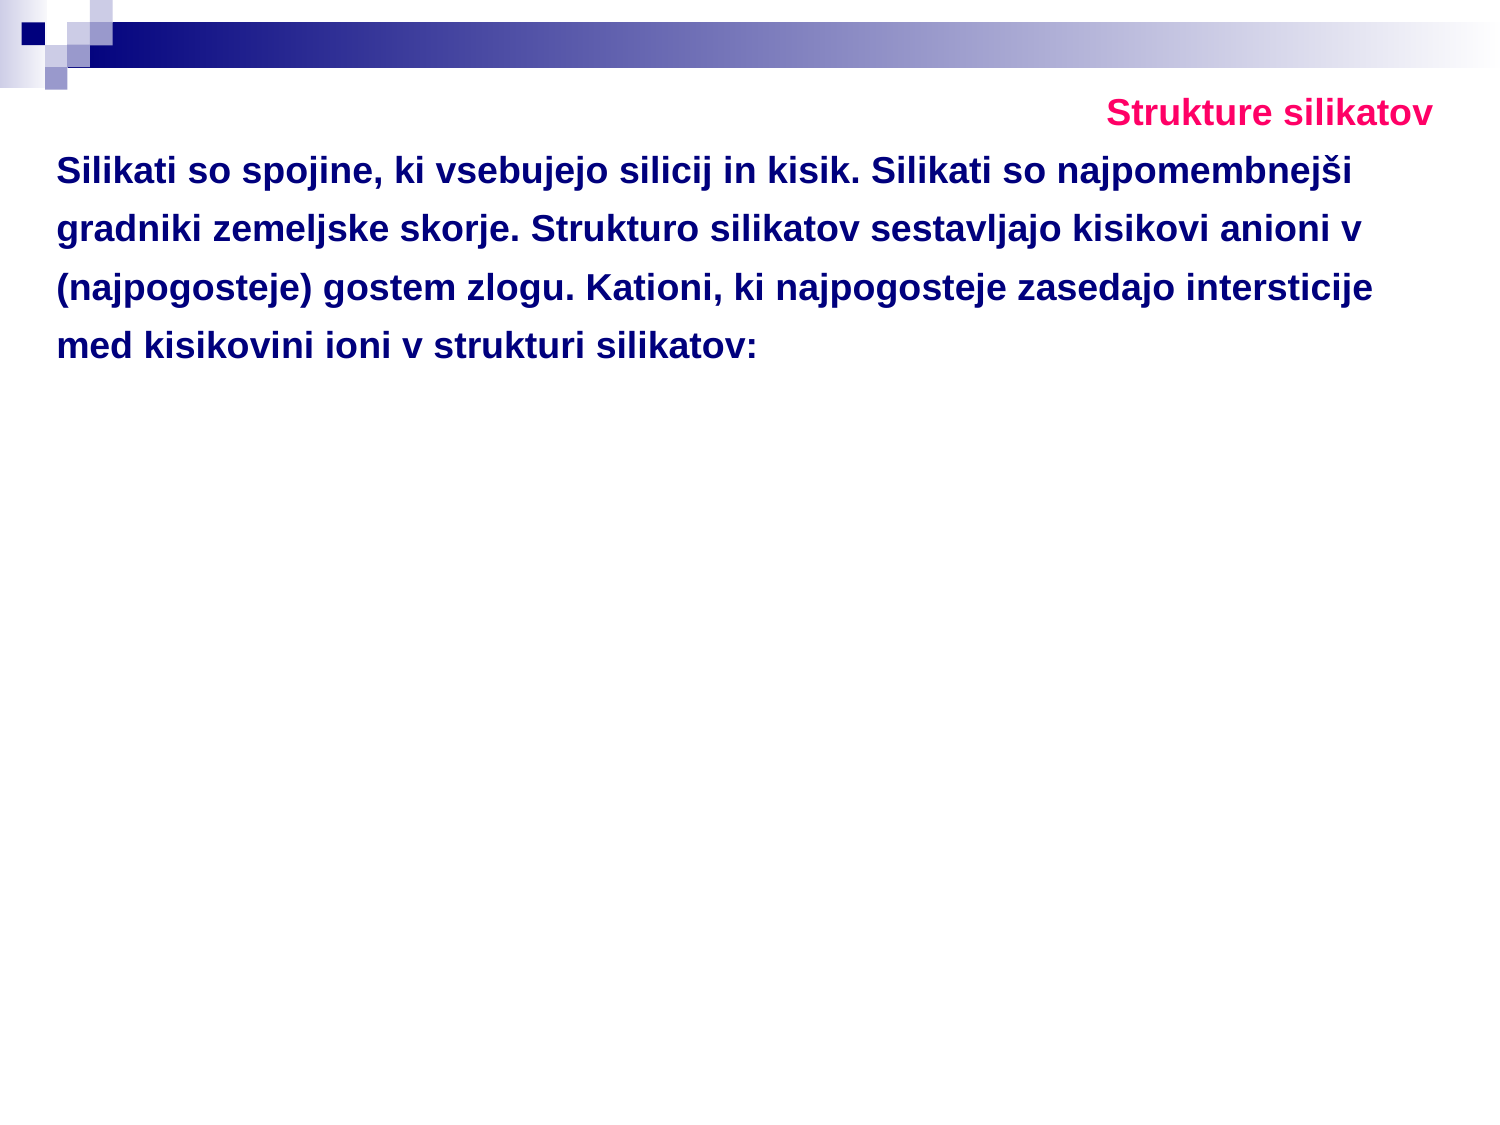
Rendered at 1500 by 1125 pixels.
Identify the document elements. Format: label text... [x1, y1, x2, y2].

text_box Strukture silikatov Silikati so spojine, ki vsebujejo silicij in kisik. Silikati so najpomembnejši gradniki zemeljske skorje. Strukturo silikatov sestavljajo kisikovi anioni v (najpogosteje) gostem zlogu. Kationi, ki najpogosteje zasedajo intersticije med kisikovini ioni v strukturi silikatov: [41, 66, 1449, 375]
